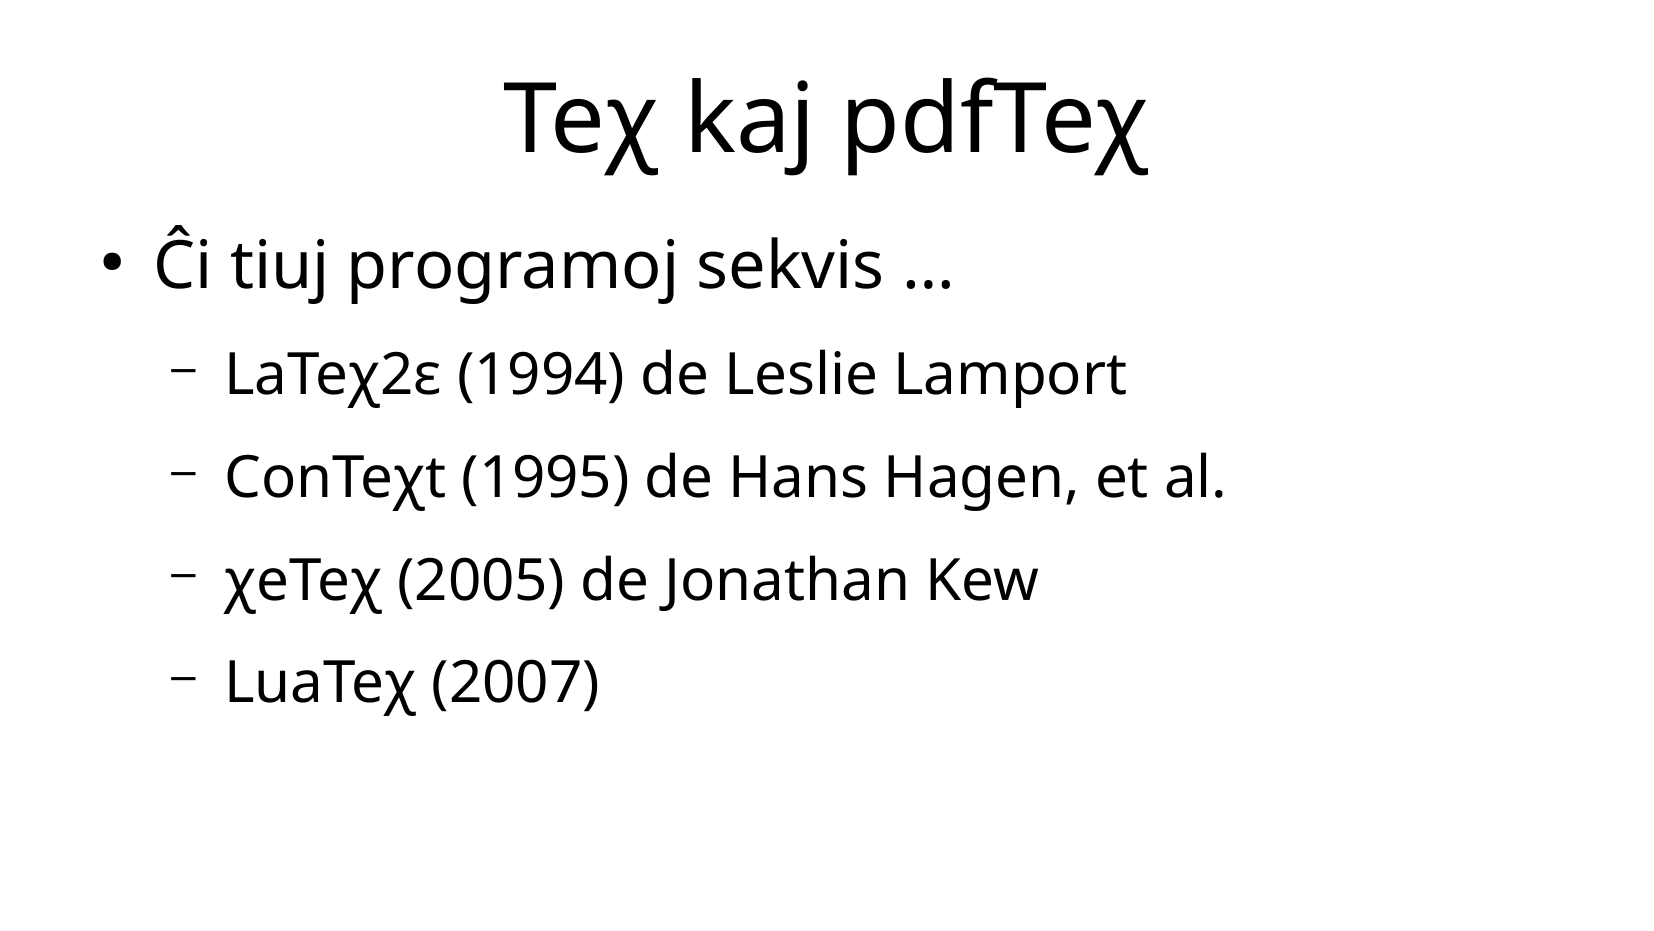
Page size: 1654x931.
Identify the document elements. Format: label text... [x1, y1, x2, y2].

title Teχ kaj pdfTeχ [82, 37, 1571, 193]
list Ĉi tiuj programoj sekvis … LaTeχ2ε (1994) de Leslie Lamport ConTeχt (1995) de Hans Hagen, et al. χeTeχ (2005) de Jonathan Kew LuaTeχ (2007) [82, 217, 1571, 758]
